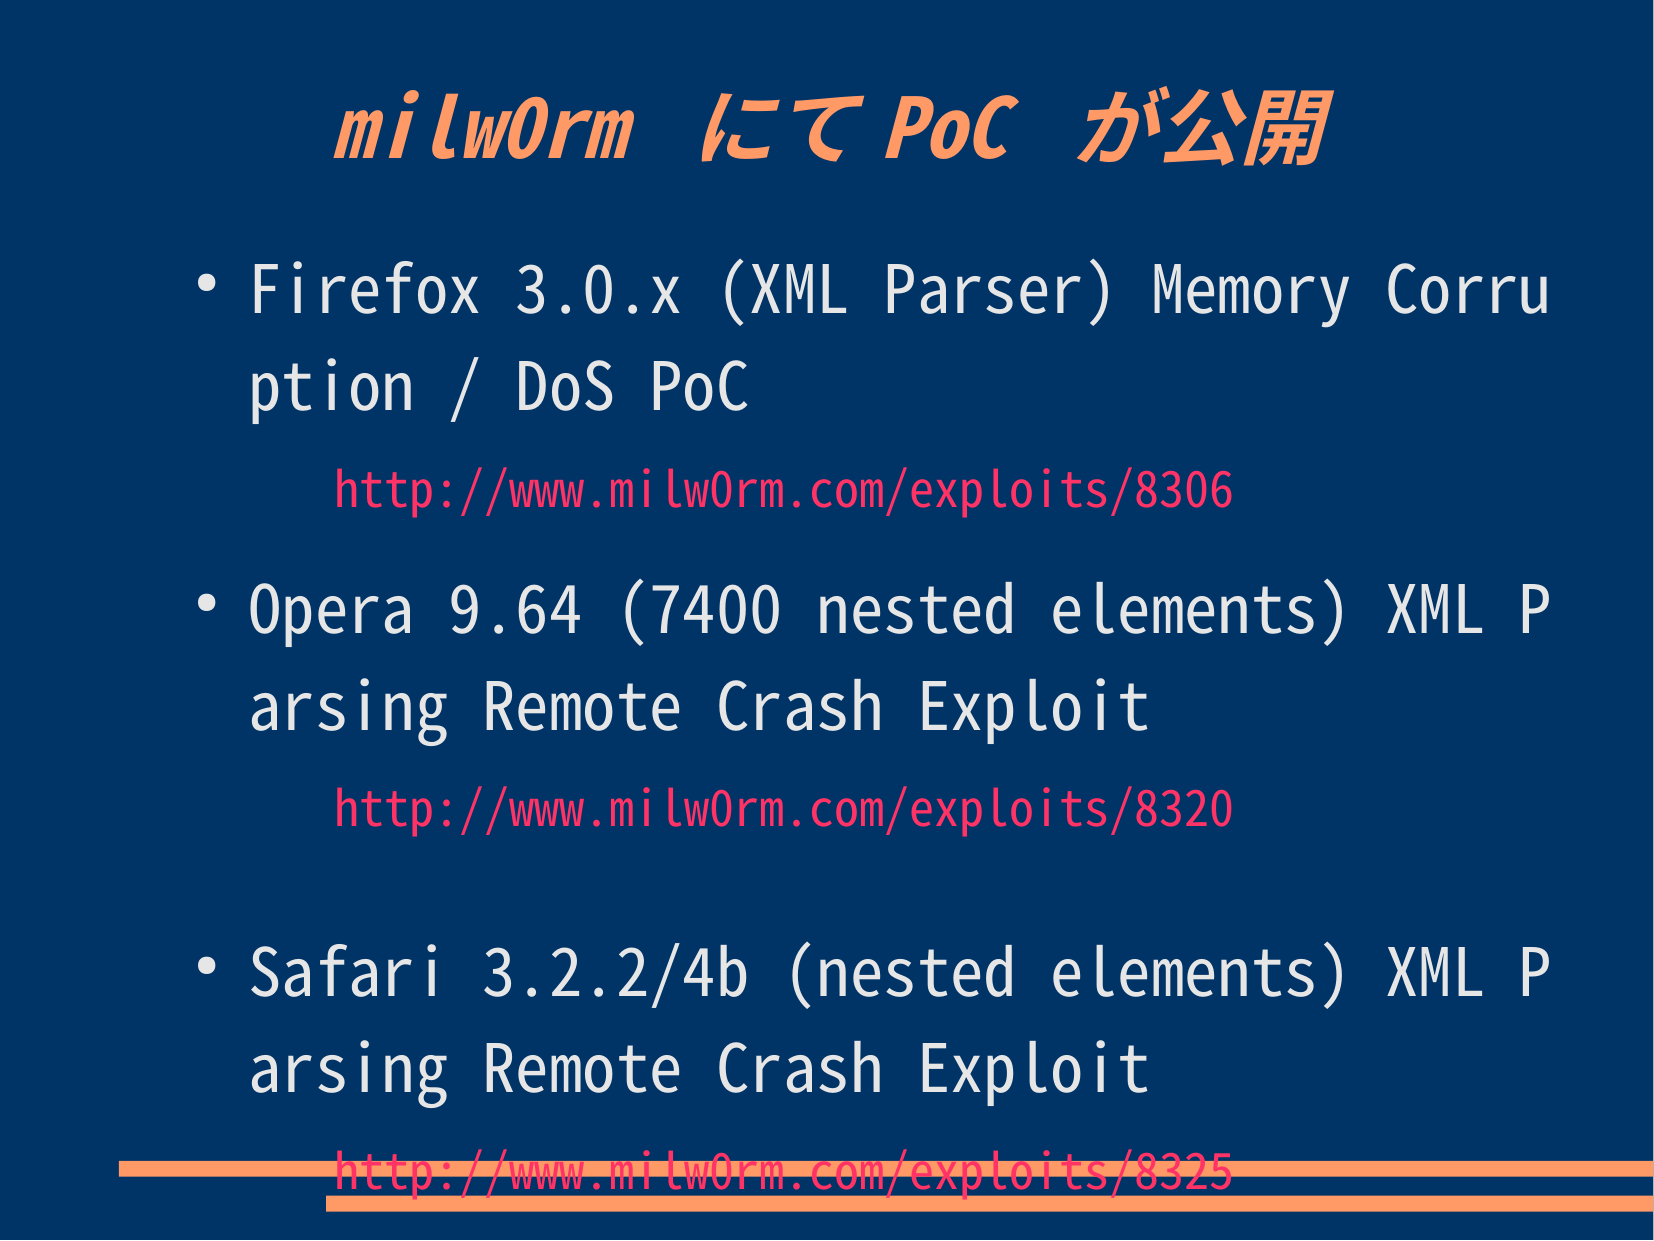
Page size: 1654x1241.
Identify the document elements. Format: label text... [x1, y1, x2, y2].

list Firefox 3.0.x (XML Parser) Memory Corruption / DoS PoC http://www.milw0rm.com/exploits/8306 Opera 9.64 (7400 nested elements) XML Parsing Remote Crash Exploit http://www.milw0rm.com/exploits/8320 Safari 3.2.2/4b (nested elements) XML Parsing Remote Crash Exploit http://www.milw0rm.com/exploits/8325 [177, 236, 1568, 1018]
title milw0rm にてPoC が公開 [121, 19, 1534, 227]
